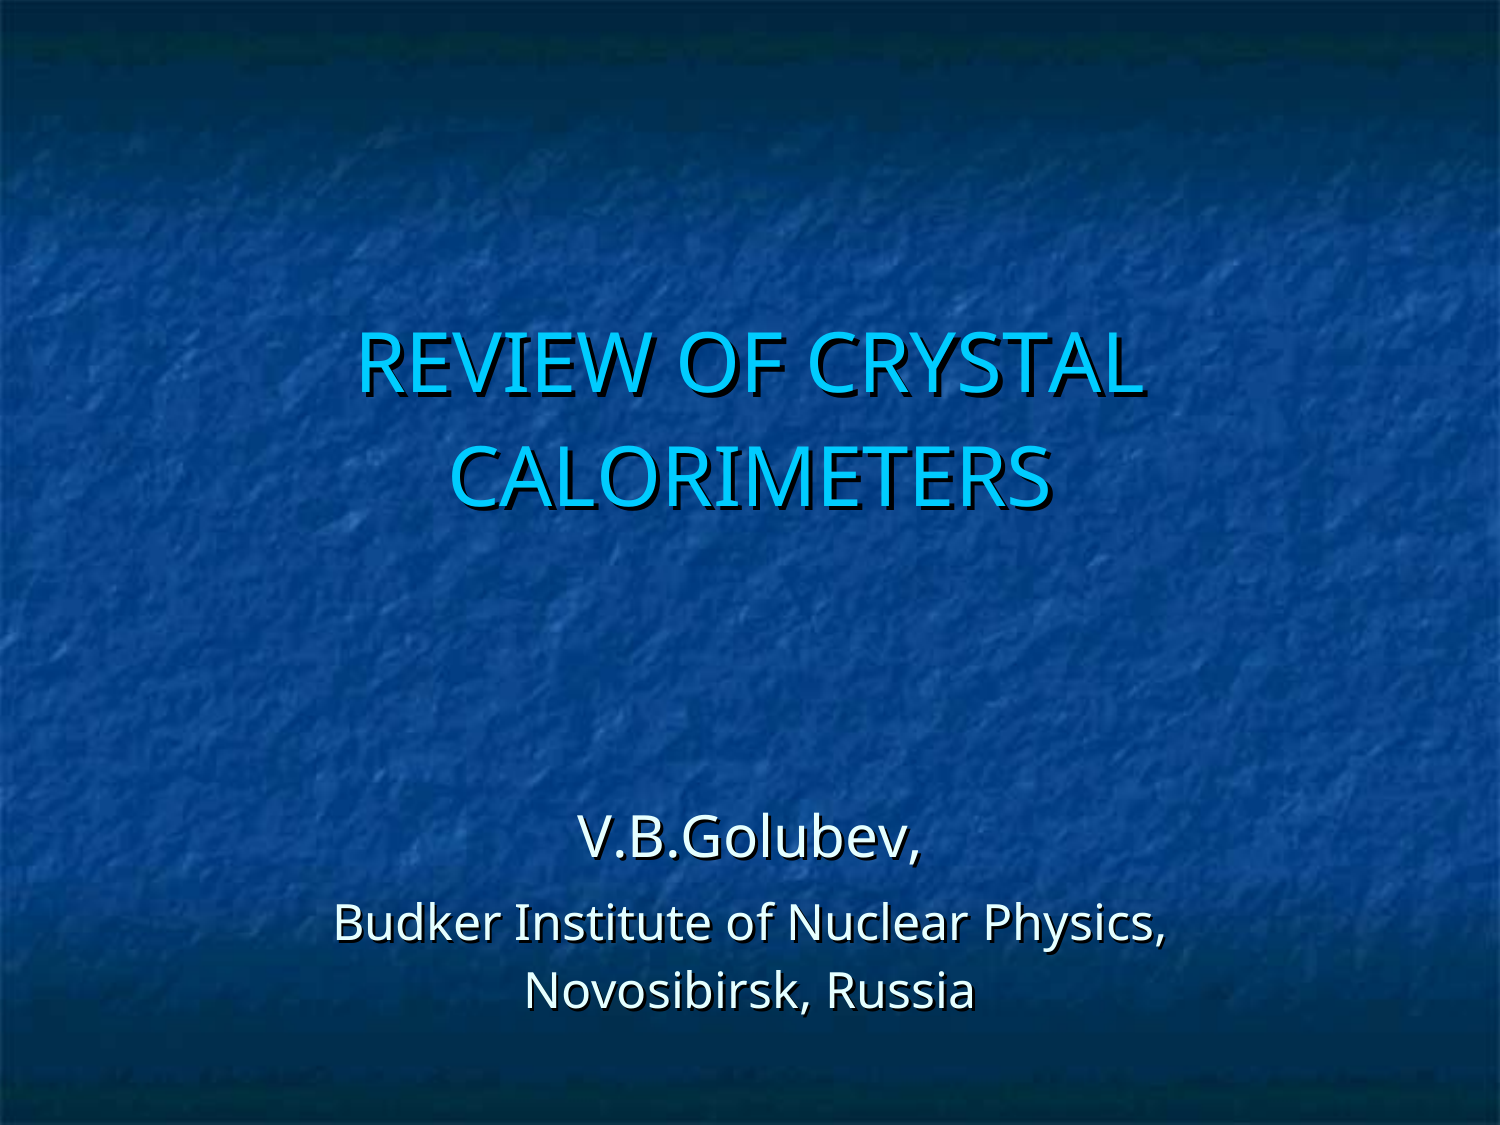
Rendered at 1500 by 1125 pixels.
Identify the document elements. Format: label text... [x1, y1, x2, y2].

subtitle V.B.Golubev, Budker Institute of Nuclear Physics, Novosibirsk, Russia [225, 787, 1276, 1076]
picture [0, 0, 1500, 1125]
title REVIEW OF CRYSTAL CALORIMETERS [112, 296, 1388, 538]
